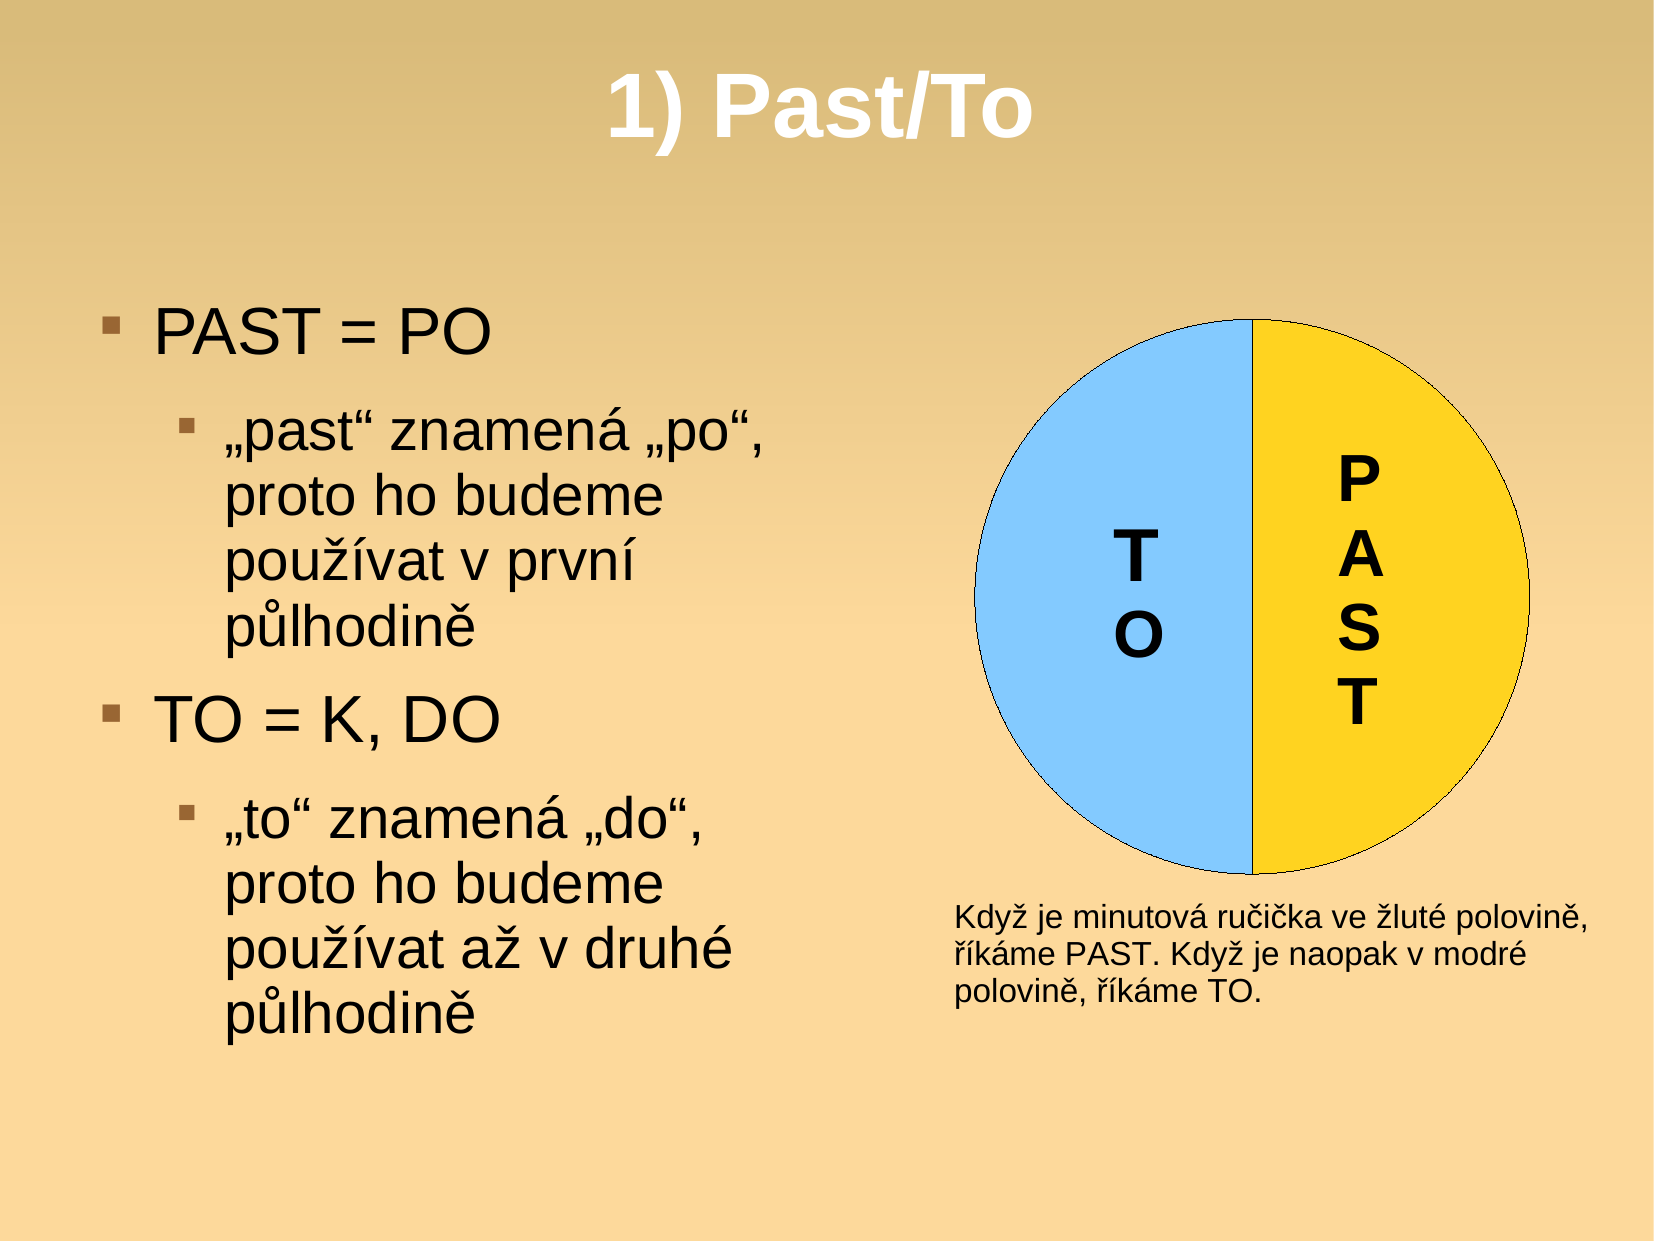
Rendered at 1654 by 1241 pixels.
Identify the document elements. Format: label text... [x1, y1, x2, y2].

picture [0, 0, 1654, 1241]
list PAST = PO „past“ znamená „po“, proto ho budeme používat v první půlhodině TO = K, DO „to“ znamená „do“, proto ho budeme používat až v druhé půlhodině [82, 290, 809, 1109]
title 1) Past/To [76, 0, 1565, 208]
text_box P A S T [1322, 430, 1401, 745]
text_box Když je minutová ručička ve žluté polovině, říkáme PAST. Když je naopak v modré polovině, říkáme TO. [939, 889, 1605, 1016]
chart [957, 307, 1548, 886]
text_box T O [1098, 502, 1188, 676]
